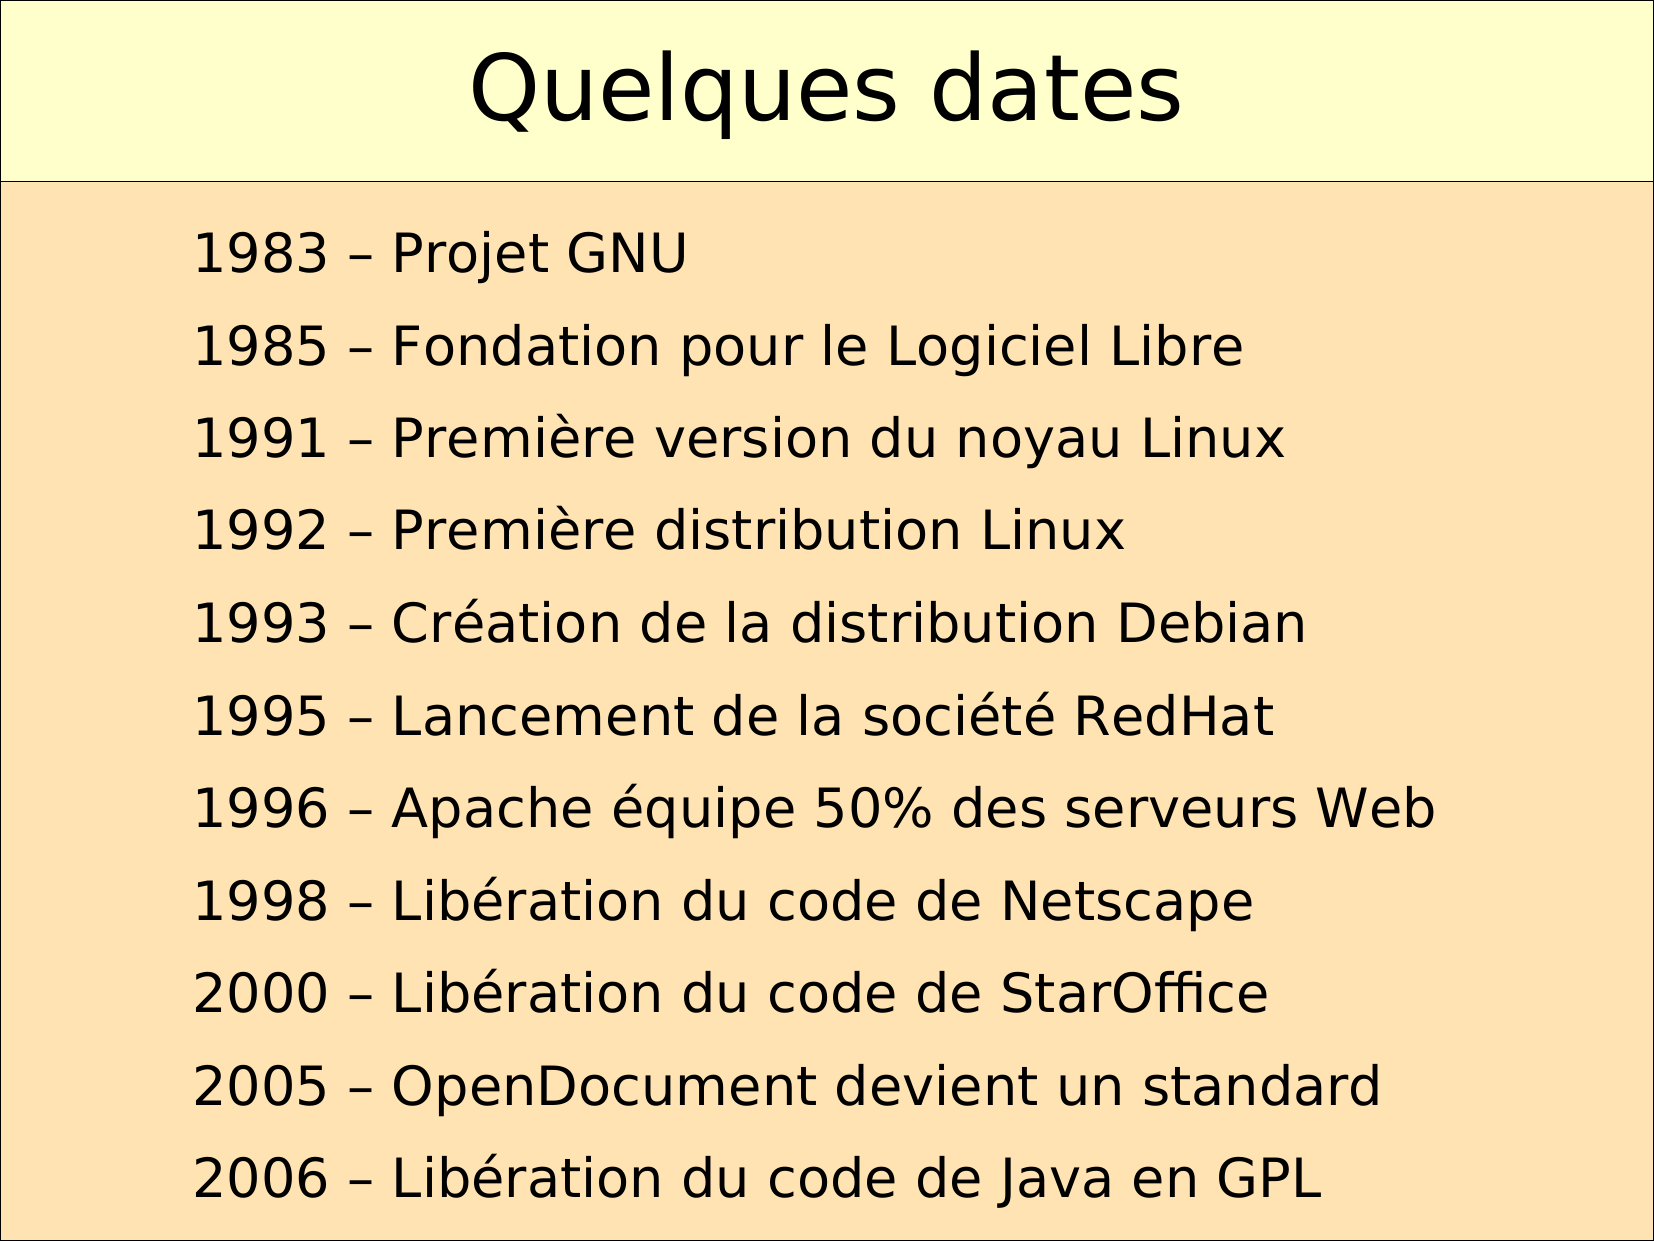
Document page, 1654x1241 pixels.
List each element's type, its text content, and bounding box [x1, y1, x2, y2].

list 1983 – Projet GNU 1985 – Fondation pour le Logiciel Libre 1991 – Première version du noyau Linux 1992 – Première distribution Linux 1993 – Création de la distribution Debian 1995 – Lancement de la société RedHat 1996 – Apache équipe 50% des serveurs Web 1998 – Libération du code de Netscape 2000 – Libération du code de StarOffice 2005 – OpenDocument devient un standard 2006 – Libération du code de Java en GPL [174, 222, 1539, 1211]
title Quelques dates [0, 7, 1654, 169]
